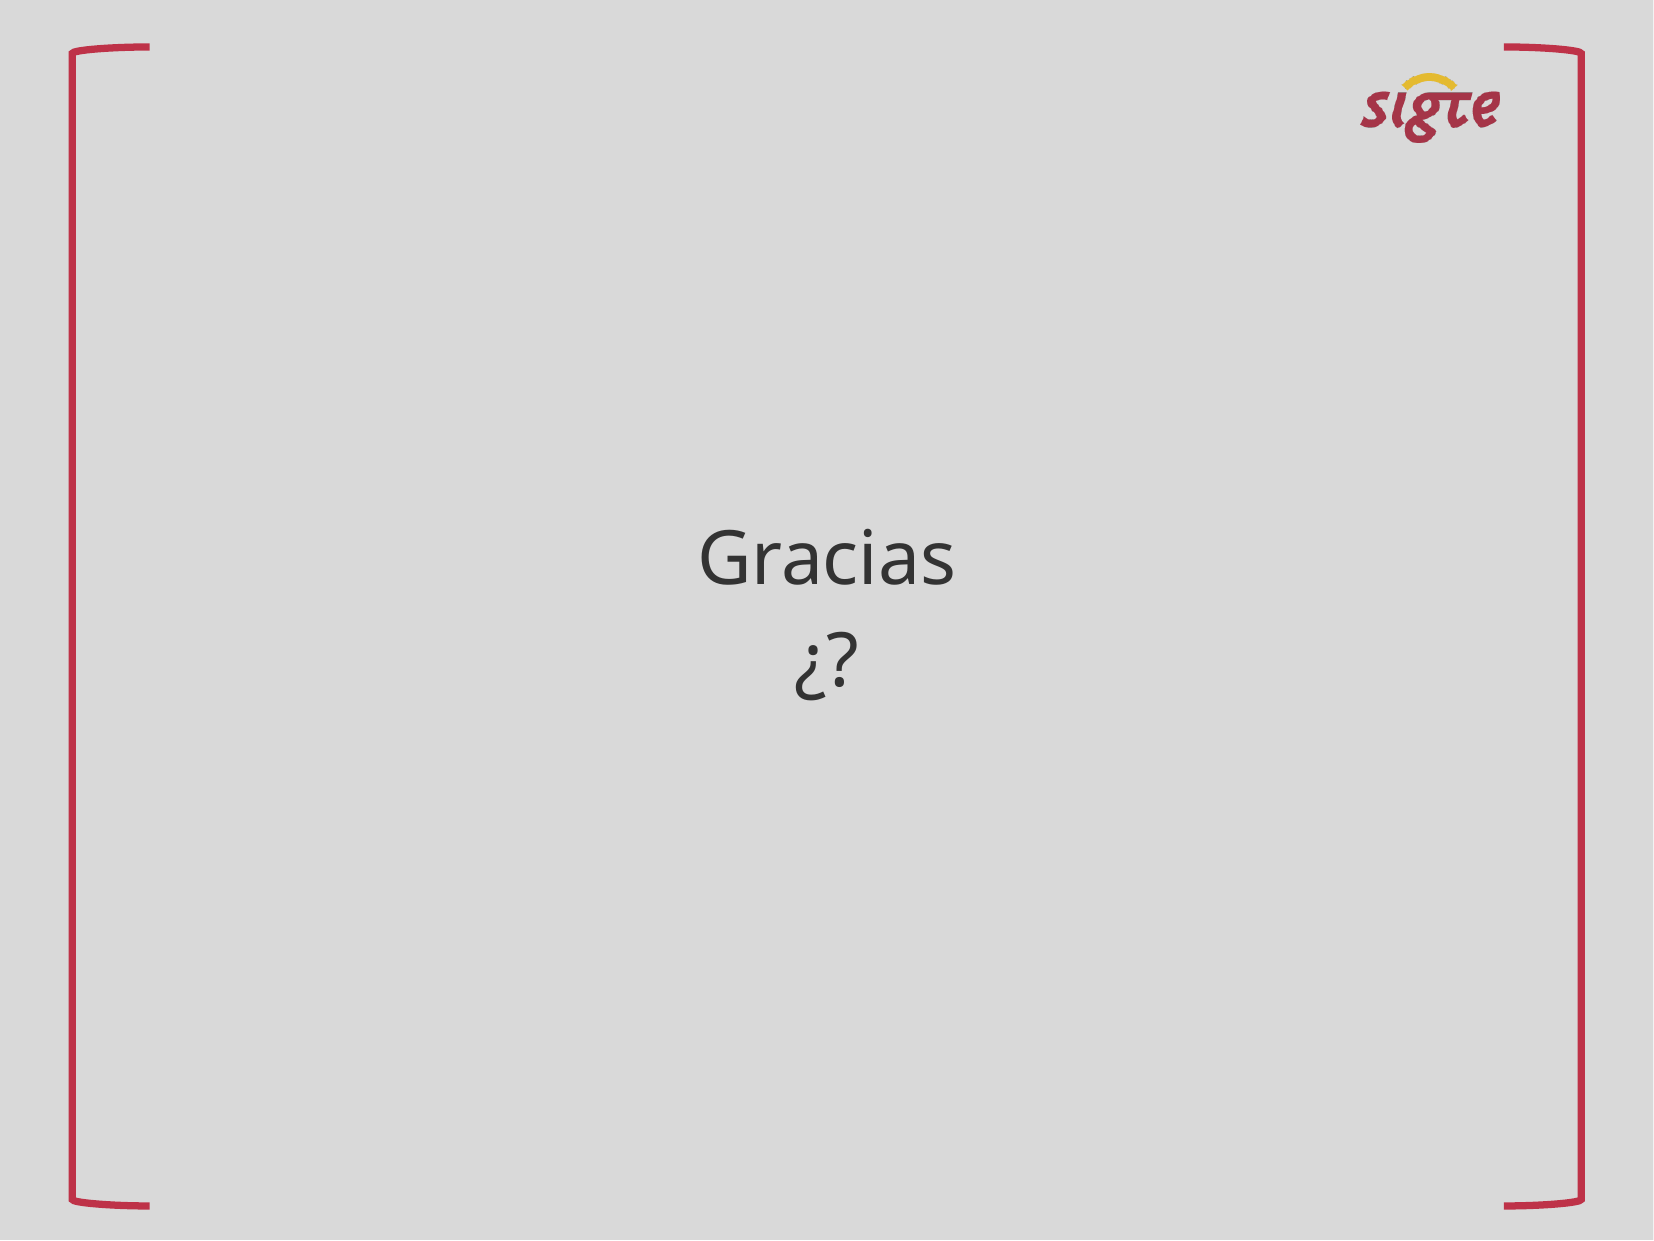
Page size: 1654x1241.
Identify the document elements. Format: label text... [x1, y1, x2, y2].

picture [1360, 73, 1500, 143]
text_box Gracias ¿? [59, 516, 1595, 696]
